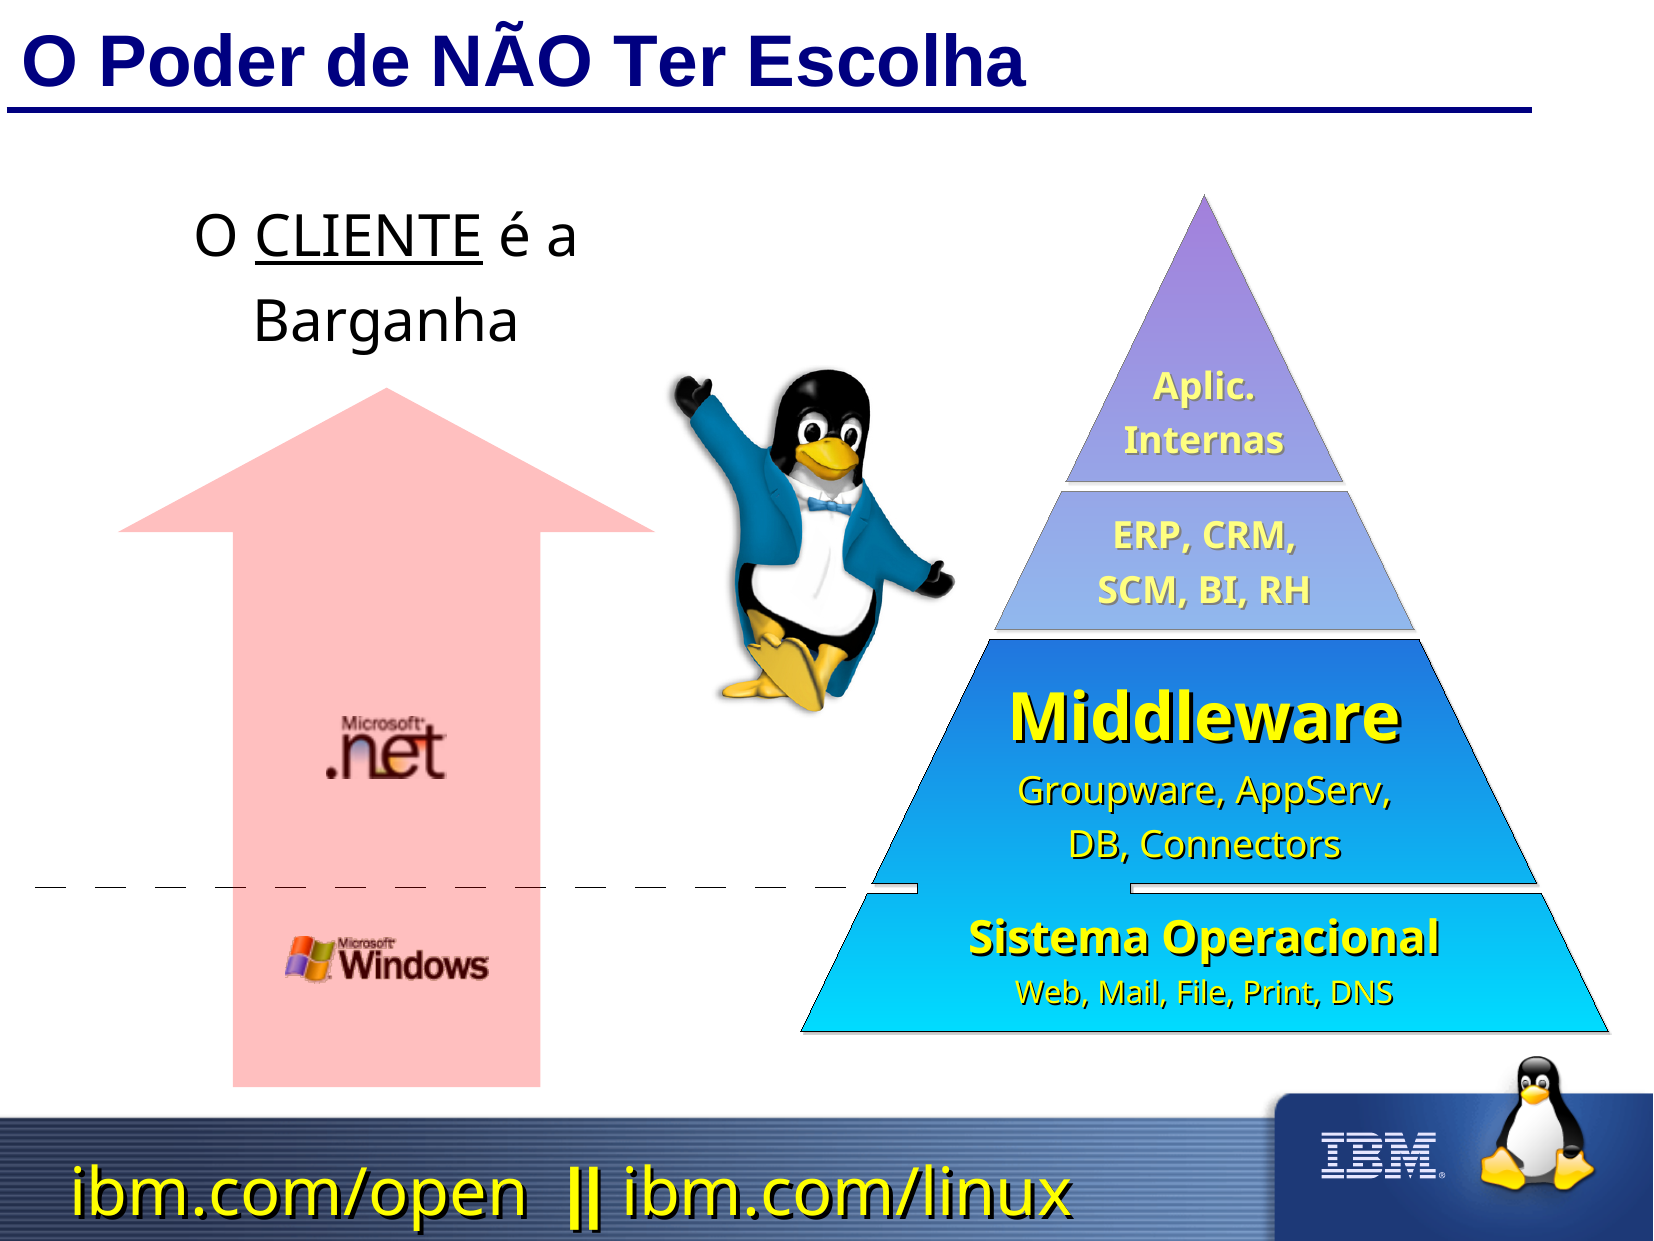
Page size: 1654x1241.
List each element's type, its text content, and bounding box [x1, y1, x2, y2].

picture [656, 350, 967, 729]
text_box [981, 180, 1448, 634]
text_box Sistema Operacional Web, Mail, File, Print, DNS [919, 883, 1490, 1030]
picture [0, 1055, 1653, 1241]
text_box [800, 696, 1609, 1032]
text_box [1447, 697, 1537, 884]
text_box O Poder de NÃO Ter Escolha [21, 14, 1432, 127]
text_box O CLIENTE é a Barganha [160, 187, 613, 359]
text_box [117, 387, 656, 1088]
text_box Middleware Groupware, AppServ, DB, Connectors [962, 629, 1447, 902]
